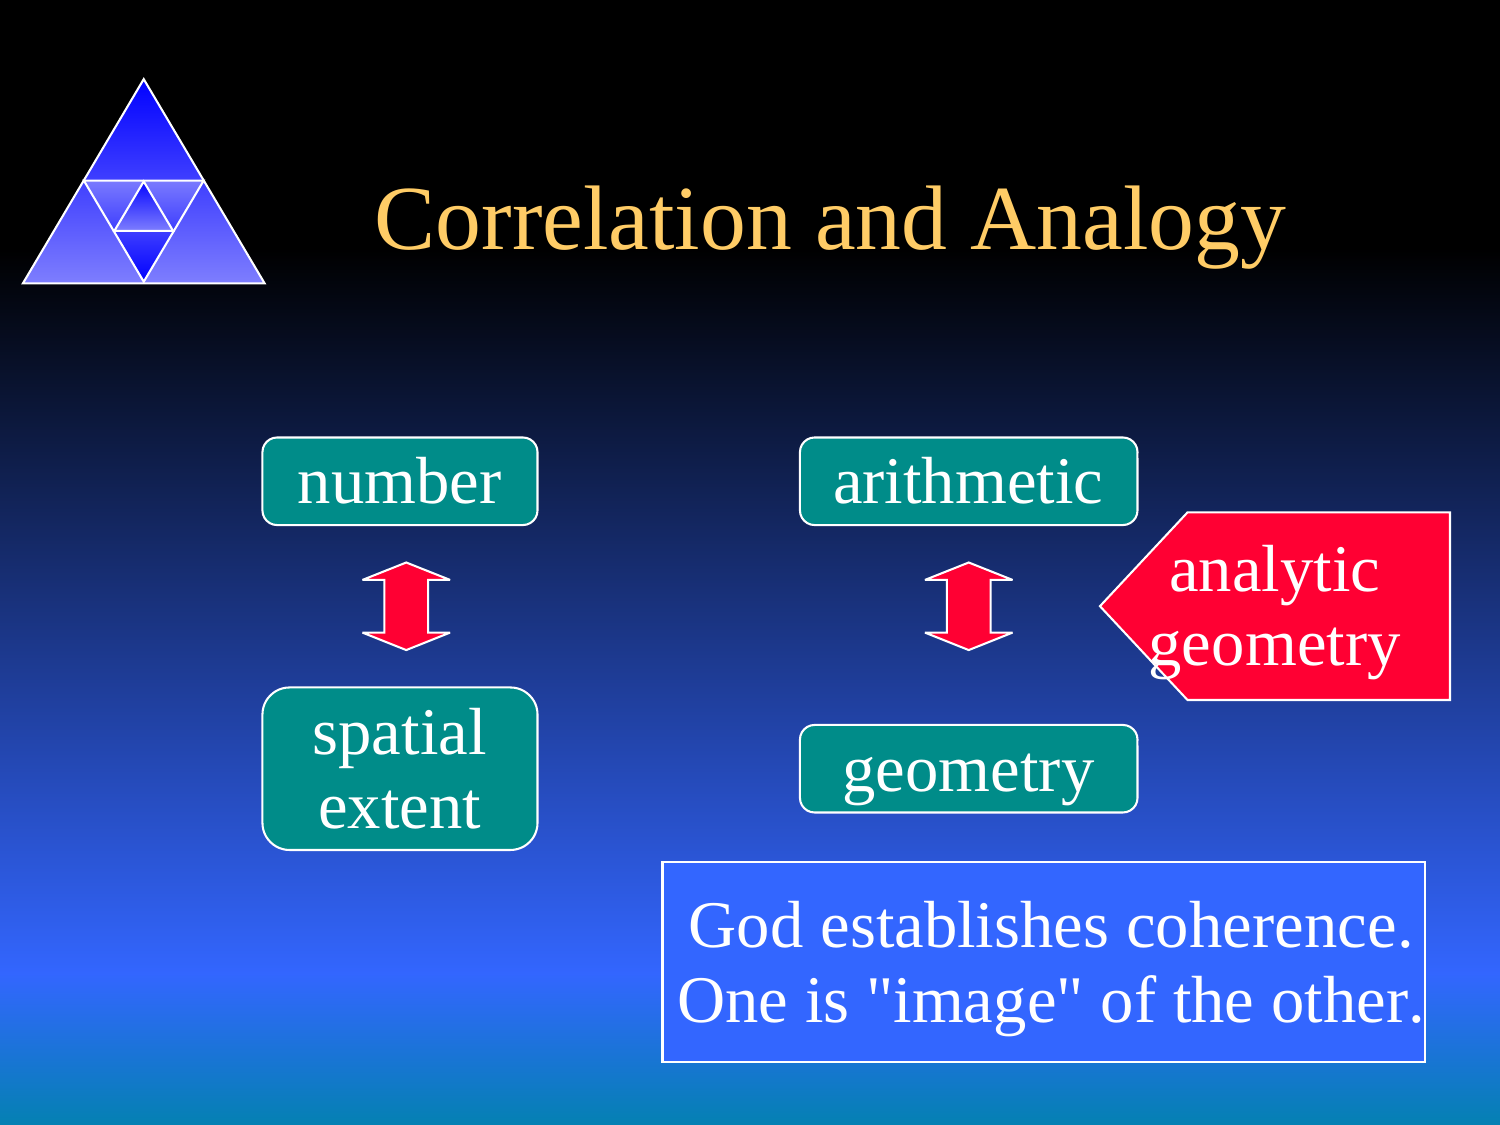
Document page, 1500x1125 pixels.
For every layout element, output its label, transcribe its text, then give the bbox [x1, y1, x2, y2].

text_box geometry [799, 724, 1138, 813]
text_box [924, 562, 1013, 651]
text_box arithmetic [799, 437, 1138, 526]
text_box spatial extent [262, 687, 538, 850]
text_box number [262, 437, 538, 526]
title Correlation and Analogy [275, 124, 1388, 313]
text_box [362, 562, 451, 651]
text_box God establishes coherence. One is "image" of the other. [662, 862, 1426, 1063]
text_box analytic geometry [1099, 512, 1450, 700]
